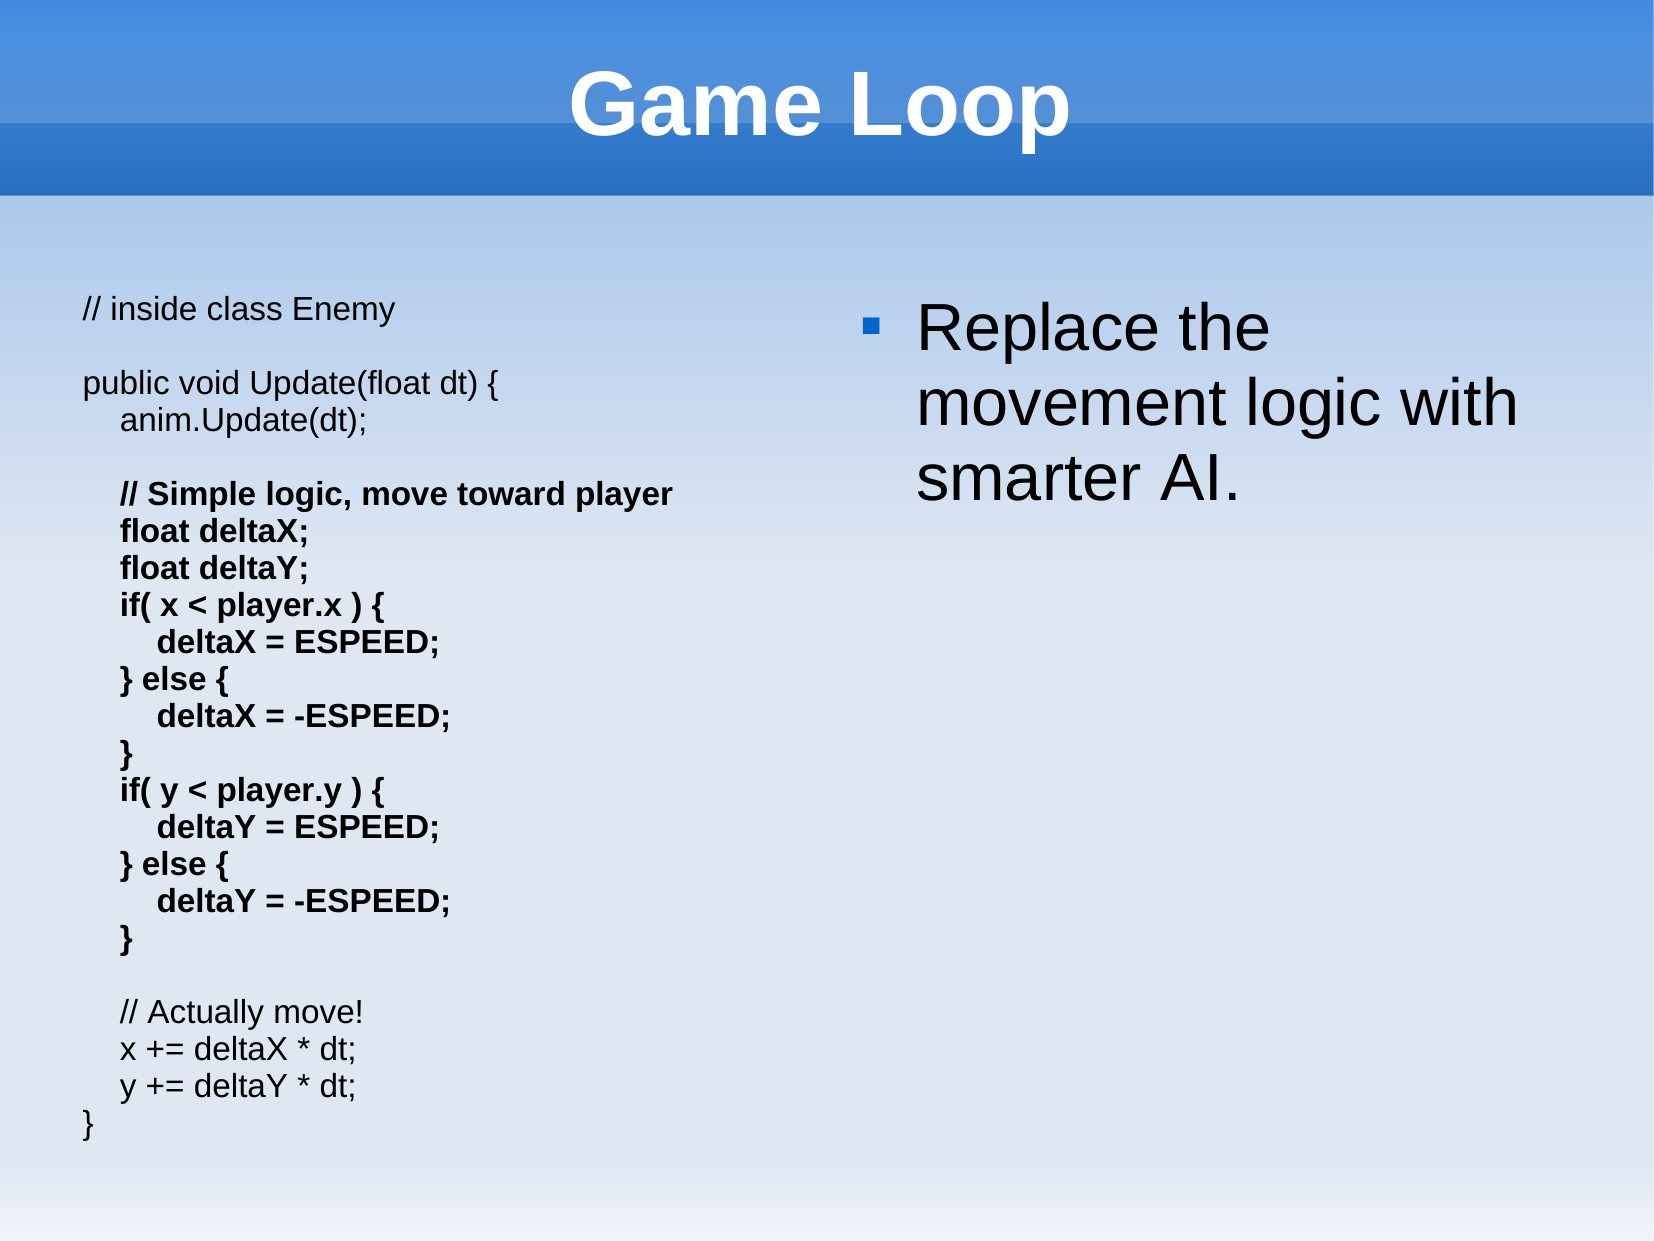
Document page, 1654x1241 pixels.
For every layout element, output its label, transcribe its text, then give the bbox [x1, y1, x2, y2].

list Replace the movement logic with smarter AI. [845, 290, 1572, 1127]
list // inside class Enemy public void Update(float dt) { anim.Update(dt); // Simple logic, move toward player float deltaX; float deltaY; if( x < player.x ) { deltaX = ESPEED; } else { deltaX = -ESPEED; } if( y < player.y ) { deltaY = ESPEED; } else { deltaY = -ESPEED; } // Actually move! x += deltaX * dt; y += deltaY * dt; } [82, 290, 809, 1191]
title Game Loop [76, 0, 1565, 208]
picture [0, 0, 1654, 1241]
